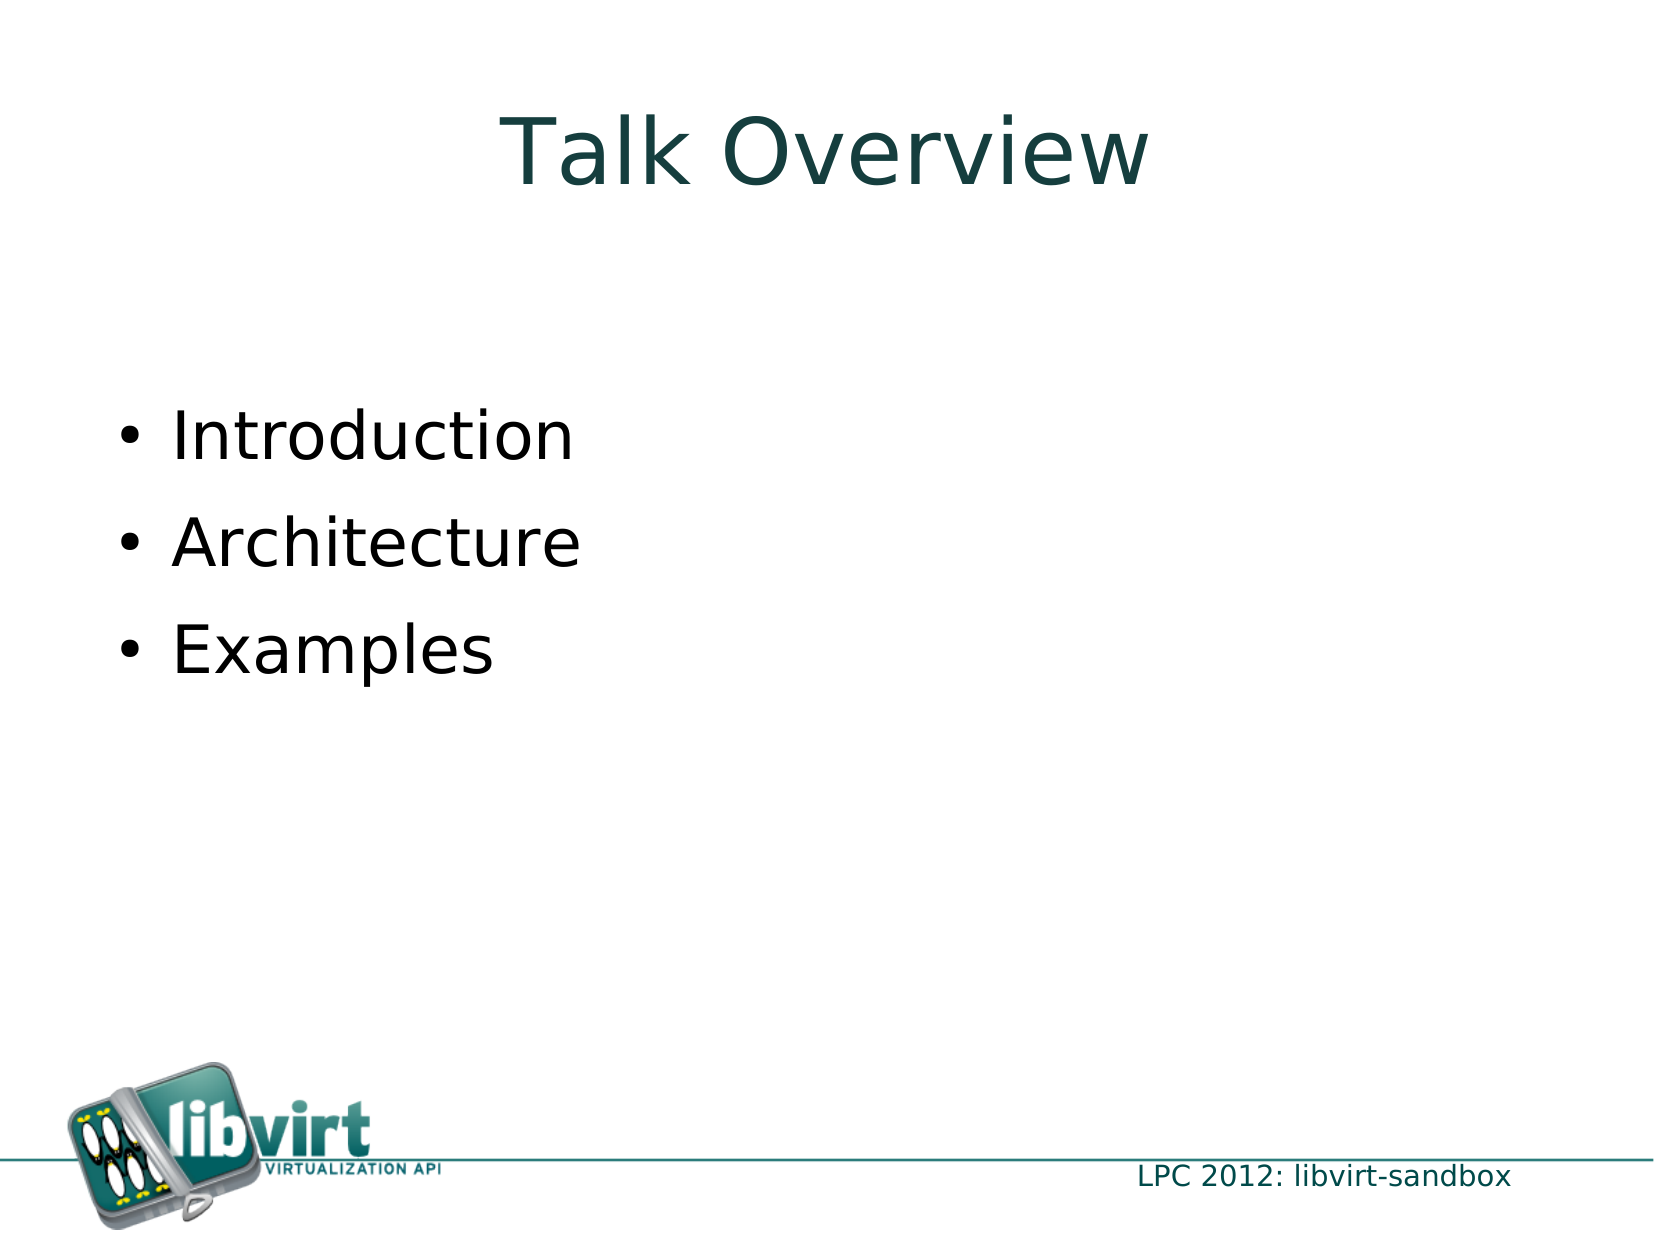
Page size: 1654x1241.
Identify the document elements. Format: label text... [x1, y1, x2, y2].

text_box LPC 2012: libvirt-sandbox [1122, 1151, 1654, 1211]
title Talk Overview [82, 49, 1571, 257]
picture [0, 1062, 1654, 1230]
list Introduction Architecture Examples [82, 290, 1571, 1062]
